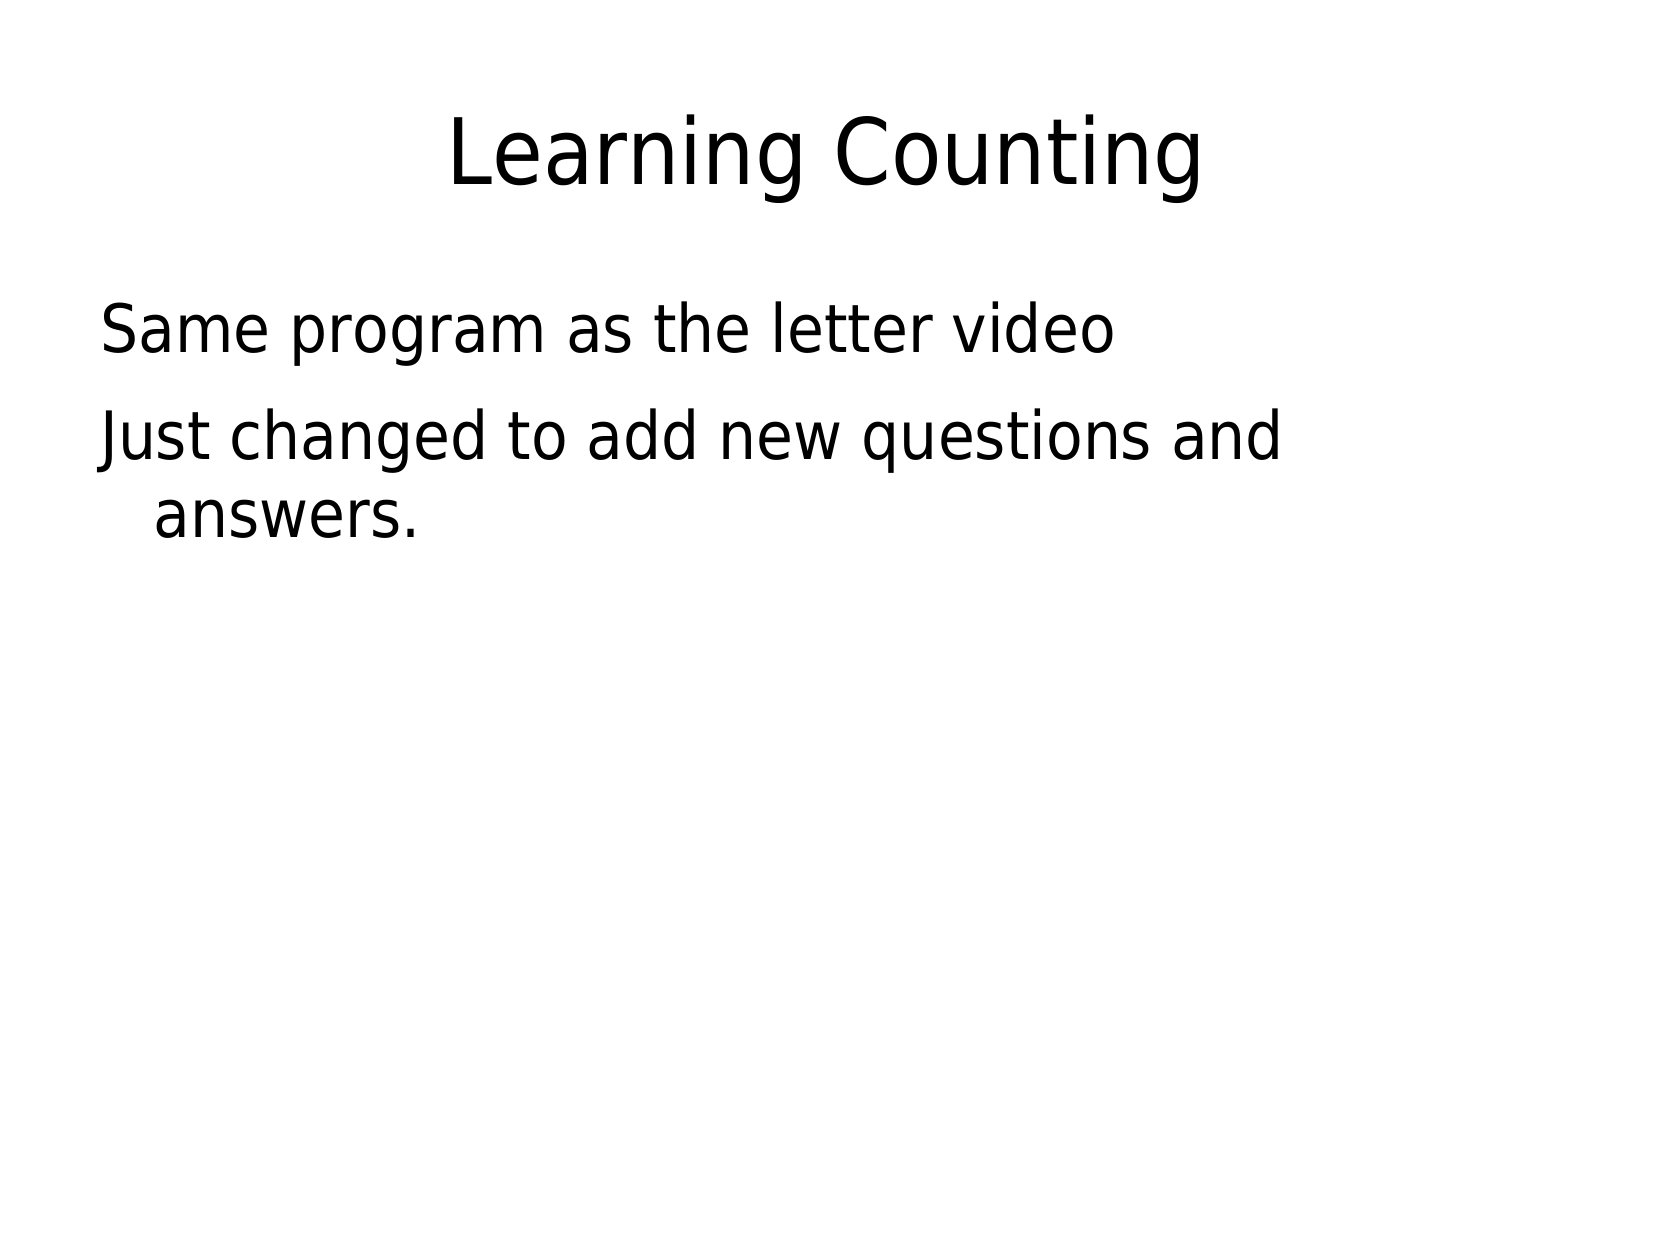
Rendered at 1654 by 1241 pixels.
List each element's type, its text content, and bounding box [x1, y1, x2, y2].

title Learning Counting [82, 49, 1571, 257]
list Same program as the letter video Just changed to add new questions and answers. [82, 290, 1571, 1109]
